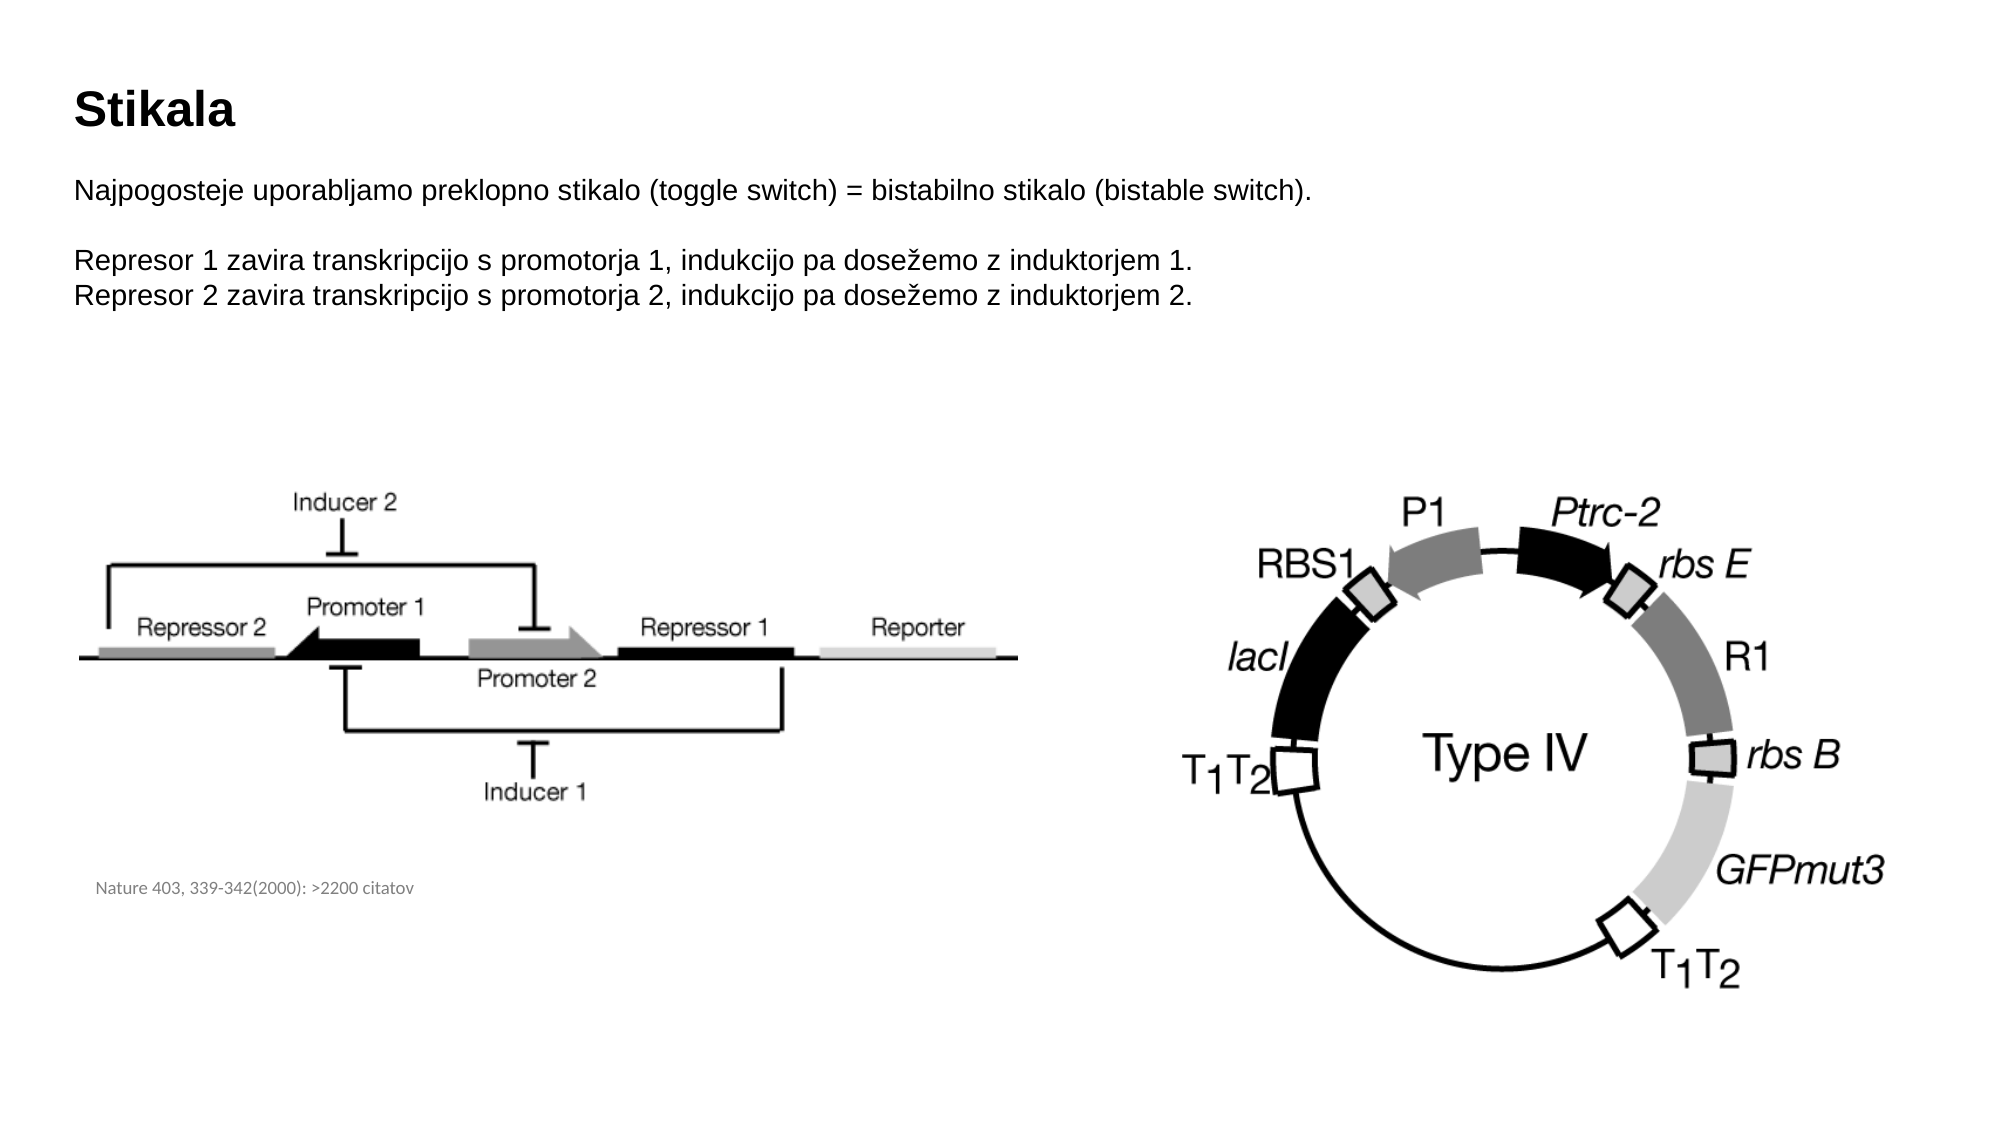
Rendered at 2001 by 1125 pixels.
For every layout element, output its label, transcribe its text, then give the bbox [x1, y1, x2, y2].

text_box Nature 403, 339-342(2000): >2200 citatov [80, 868, 429, 907]
text_box Stikala Najpogosteje uporabljamo preklopno stikalo (toggle switch) = bistabilno stikalo (bistable switch). Represor 1 zavira transkripcijo s promotorja 1, indukcijo pa dosežemo z induktorjem 1. Represor 2 zavira transkripcijo s promotorja 2, indukcijo pa dosežemo z induktorjem 2. [59, 68, 1581, 354]
picture [1182, 487, 1885, 997]
picture [79, 487, 1018, 806]
